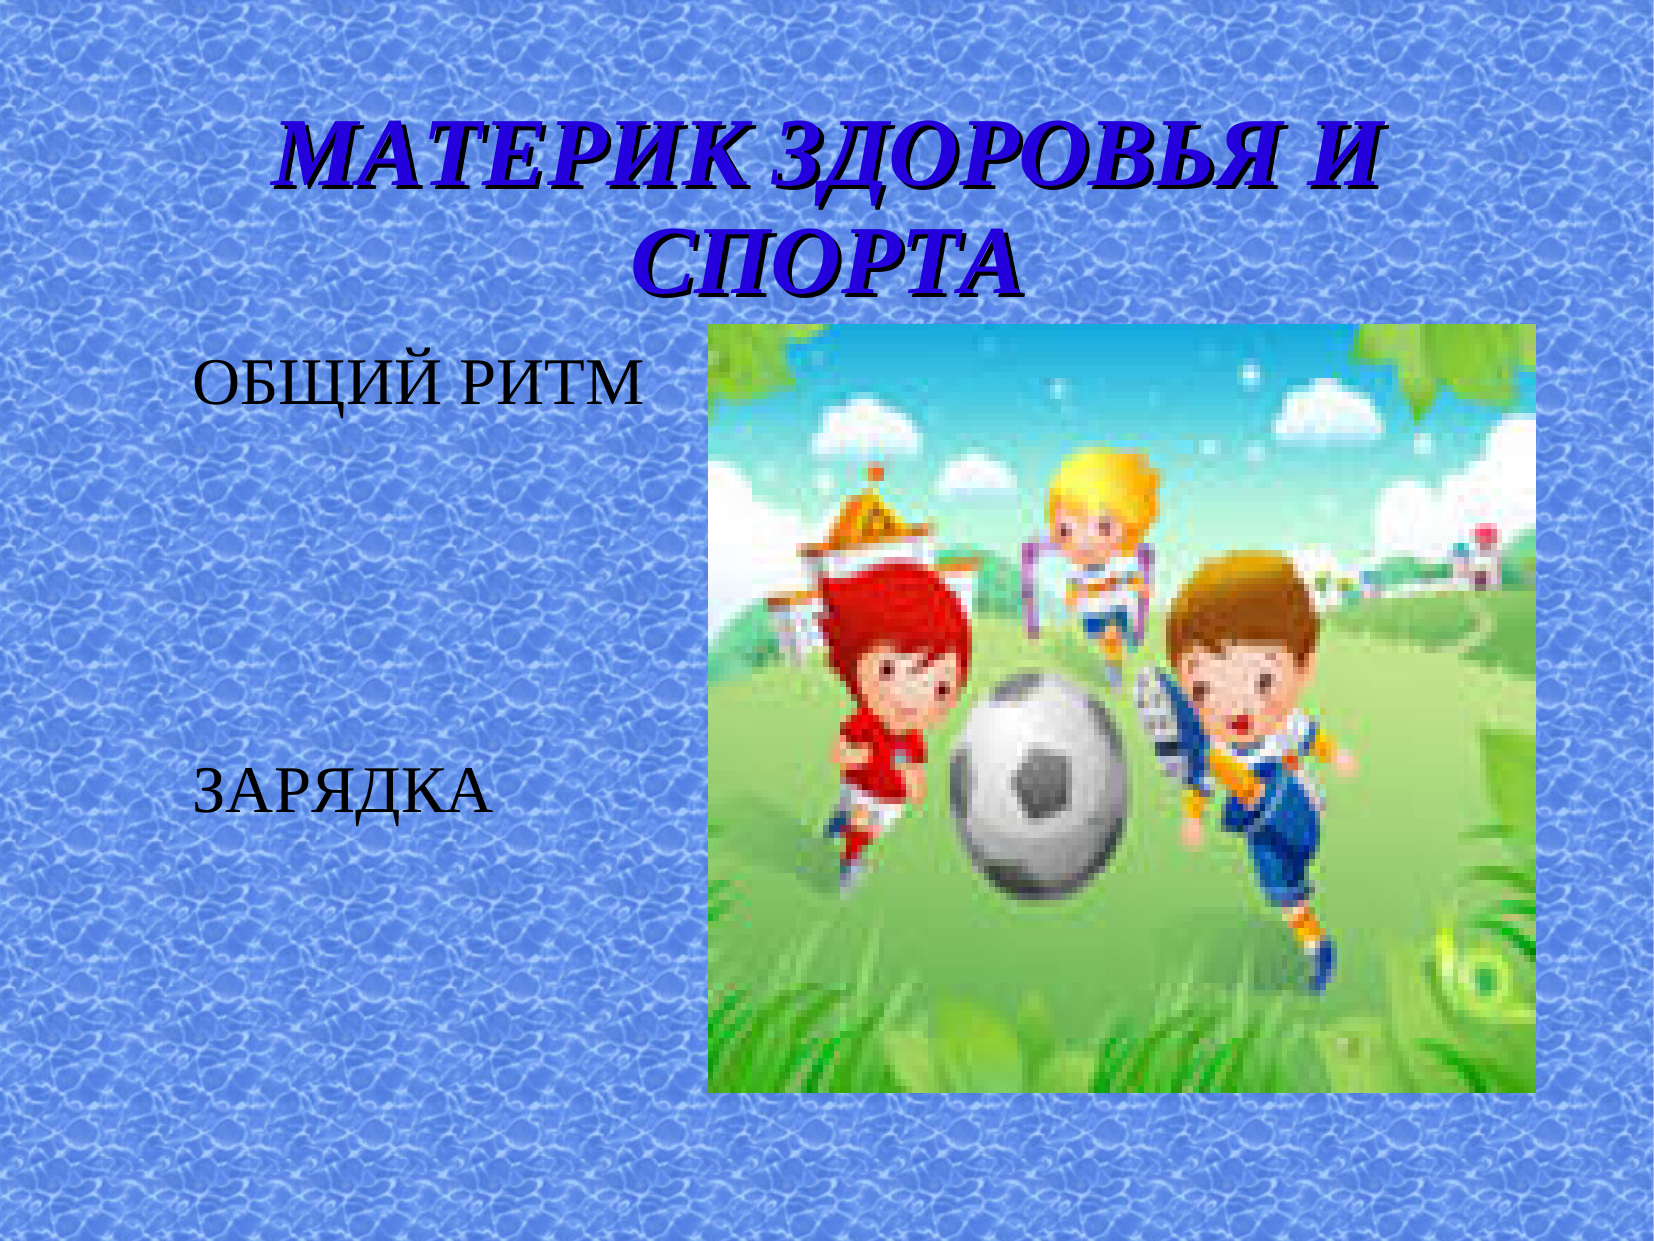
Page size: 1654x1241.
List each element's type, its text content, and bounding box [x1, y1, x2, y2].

picture [0, 0, 1654, 1241]
title МАТЕРИК ЗДОРОВЬЯ И СПОРТА [121, 98, 1534, 315]
list ОБЩИЙ РИТМ [121, 344, 708, 718]
list ЗАРЯДКА [121, 752, 1534, 1126]
